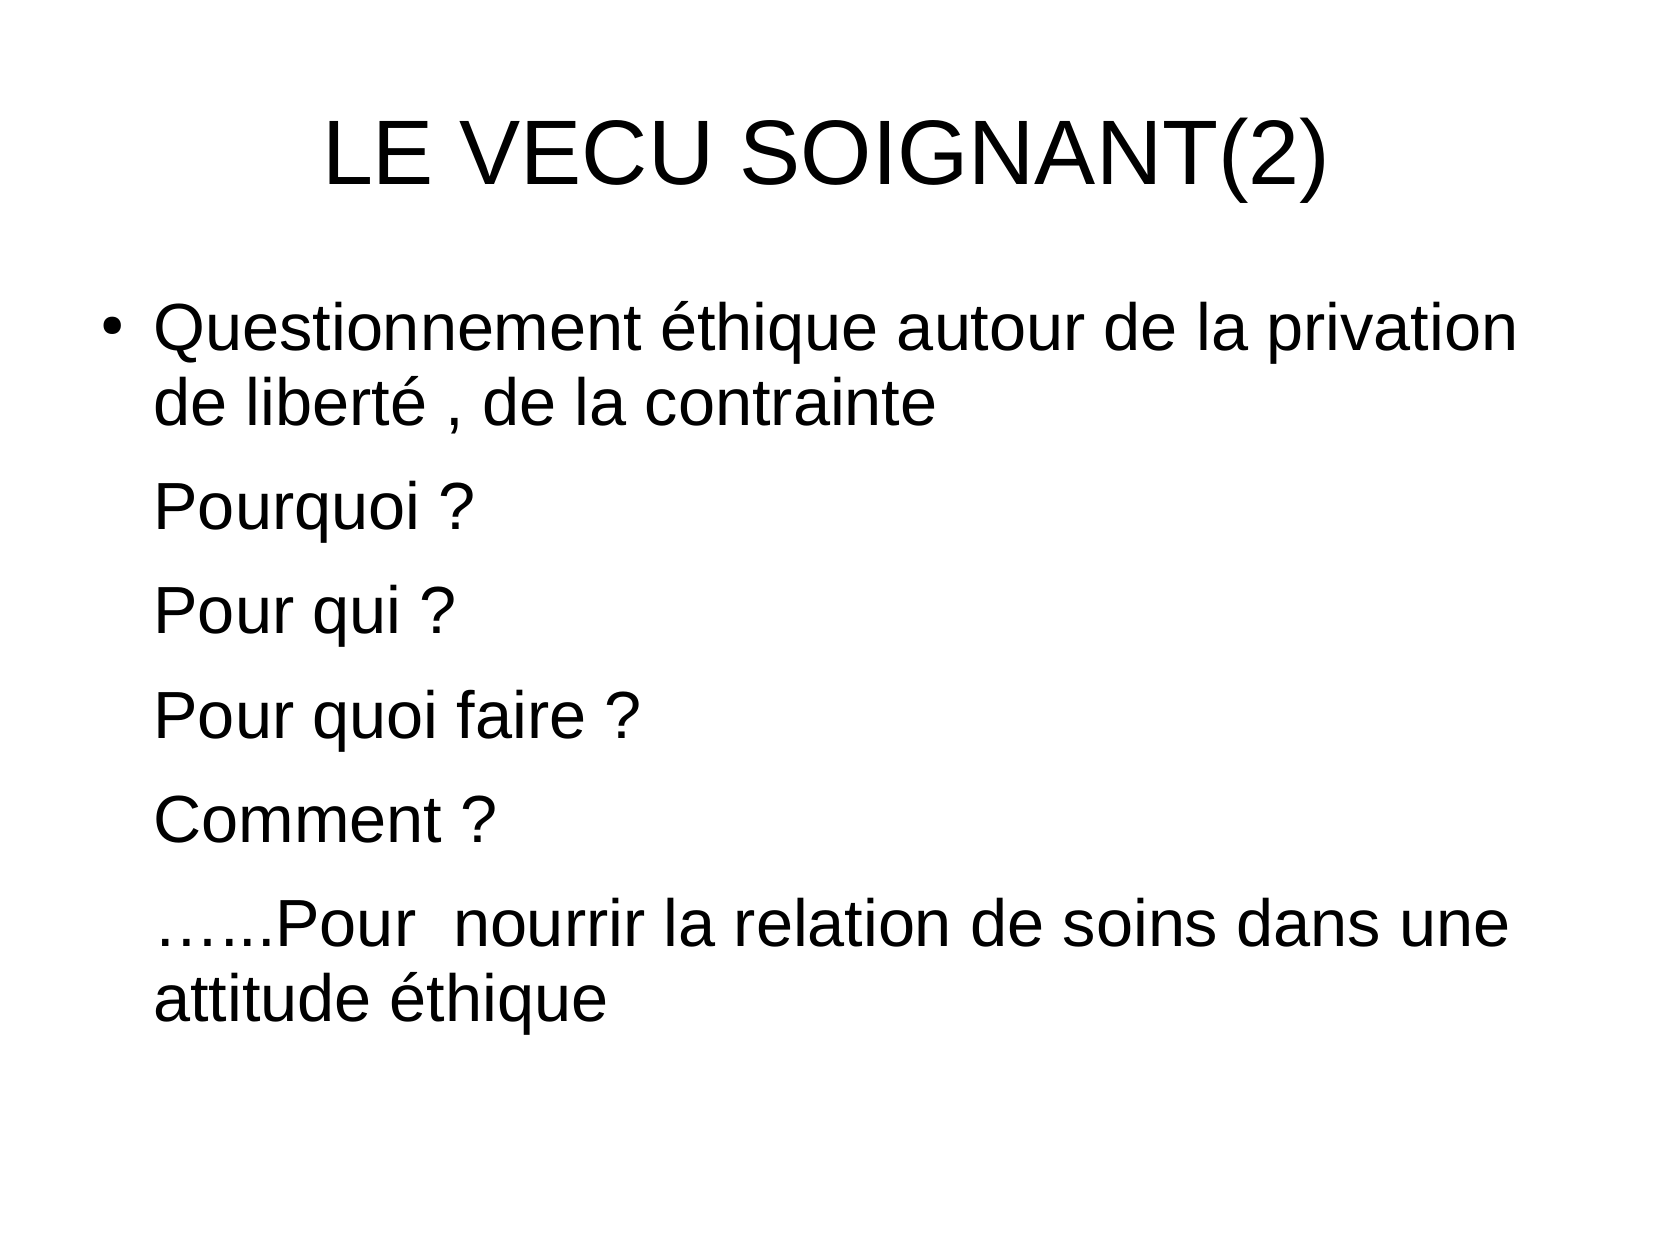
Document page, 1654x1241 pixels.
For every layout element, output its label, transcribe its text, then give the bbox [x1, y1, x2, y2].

title LE VECU SOIGNANT(2) [82, 49, 1571, 257]
list Questionnement éthique autour de la privation de liberté , de la contrainte Pourquoi ? Pour qui ? Pour quoi faire ? Comment ? …...Pour nourrir la relation de soins dans une attitude éthique [82, 290, 1571, 1139]
